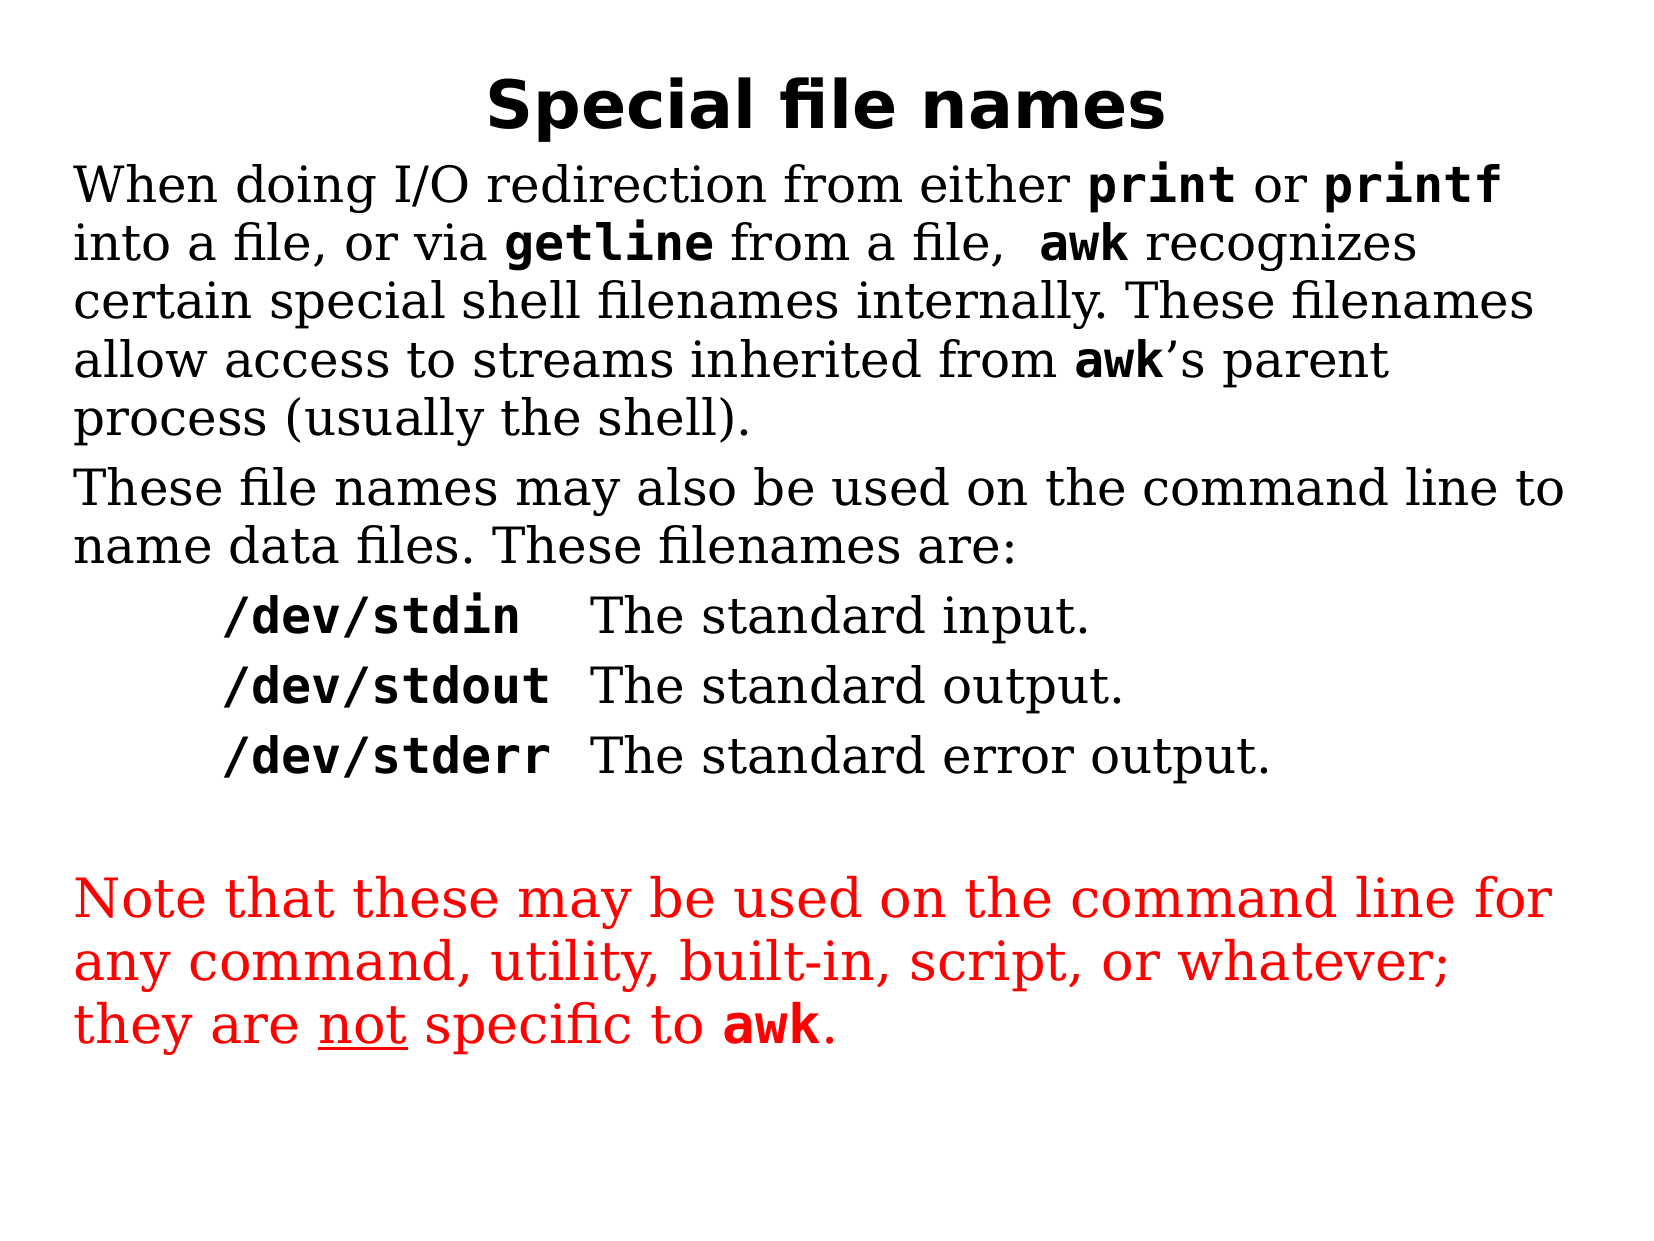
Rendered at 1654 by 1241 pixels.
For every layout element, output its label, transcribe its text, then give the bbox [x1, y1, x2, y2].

text_box Special file names When doing I/O redirection from either print or printf into a file, or via getline from a file, awk recognizes certain special shell filenames internally. These filenames allow access to streams inherited from awk’s parent process (usually the shell). These file names may also be used on the command line to name data files. These filenames are: /dev/stdin The standard input. /dev/stdout The standard output. /dev/stderr The standard error output. Note that these may be used on the command line for any command, utility, built-in, script, or whatever; they are not specific to awk. [59, 59, 1595, 1064]
